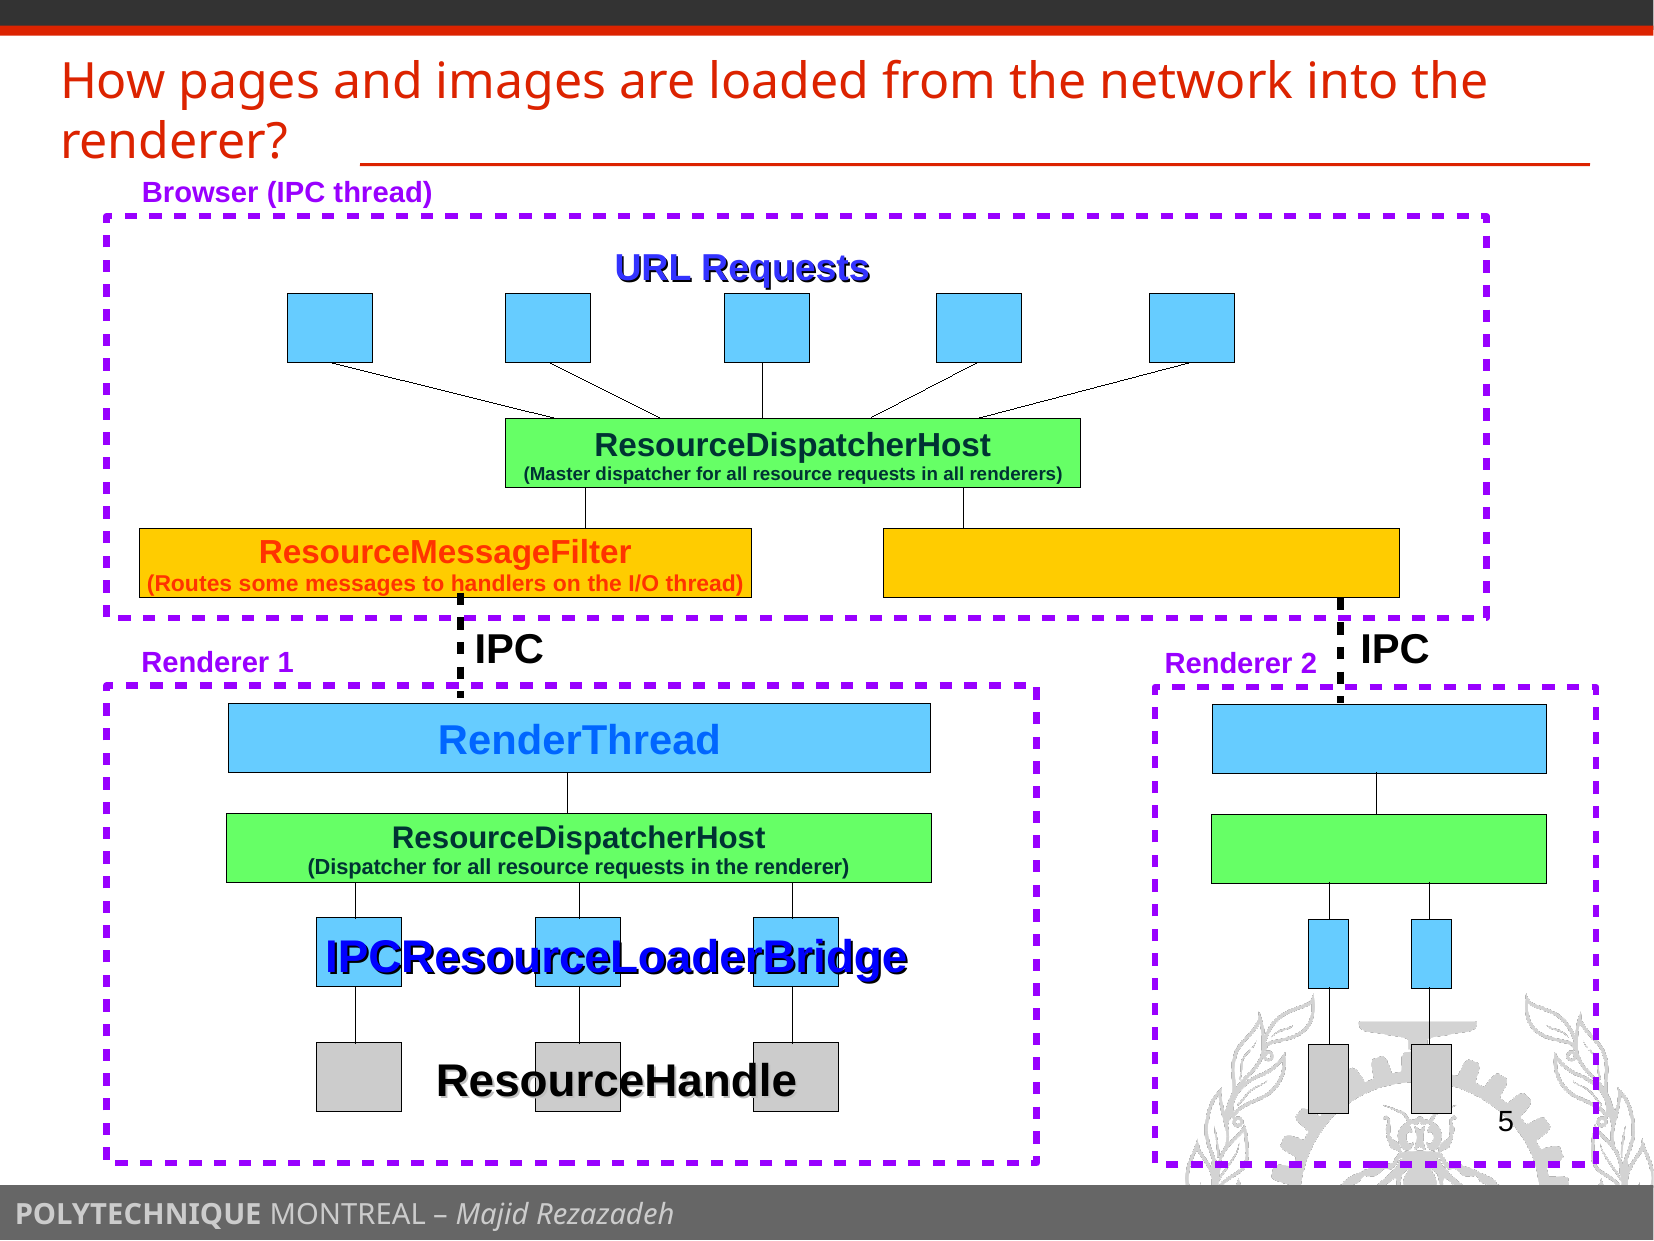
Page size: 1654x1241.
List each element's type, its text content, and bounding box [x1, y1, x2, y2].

text_box IPC [454, 614, 565, 680]
text_box [1149, 293, 1235, 363]
text_box ResourceHandle [286, 1043, 947, 1147]
text_box [936, 293, 1022, 363]
text_box [1308, 919, 1349, 989]
text_box [1411, 919, 1452, 989]
text_box [287, 293, 373, 363]
text_box Renderer 2 [1140, 635, 1342, 708]
text_box POLYTECHNIQUE MONTREAL – Majid Rezazadeh [0, 1185, 1654, 1240]
picture [1185, 967, 1654, 1185]
text_box Browser (IPC thread) [123, 164, 452, 217]
text_box ResourceDispatcherHost (Master dispatcher for all resource requests in all renderers) [505, 418, 1081, 488]
text_box ResourceMessageFilter (Routes some messages to handlers on the I/O thread) [139, 528, 752, 598]
text_box Renderer 1 [76, 634, 360, 687]
text_box 5 [1483, 1095, 1561, 1156]
text_box ResourceDispatcherHost (Dispatcher for all resource requests in the renderer) [226, 813, 932, 883]
text_box IPC [1339, 614, 1451, 680]
text_box [724, 296, 810, 363]
text_box IPCResourceLoaderBridge [286, 918, 947, 1022]
text_box How pages and images are loaded from the network into the renderer? [60, 37, 1654, 180]
text_box [0, 0, 1654, 36]
text_box [1212, 704, 1547, 774]
text_box RenderThread [228, 703, 931, 773]
text_box URL Requests [578, 234, 907, 296]
text_box [1211, 814, 1547, 884]
text_box [1308, 1044, 1349, 1114]
text_box [505, 293, 591, 363]
text_box [1411, 1044, 1452, 1114]
text_box [883, 528, 1400, 598]
